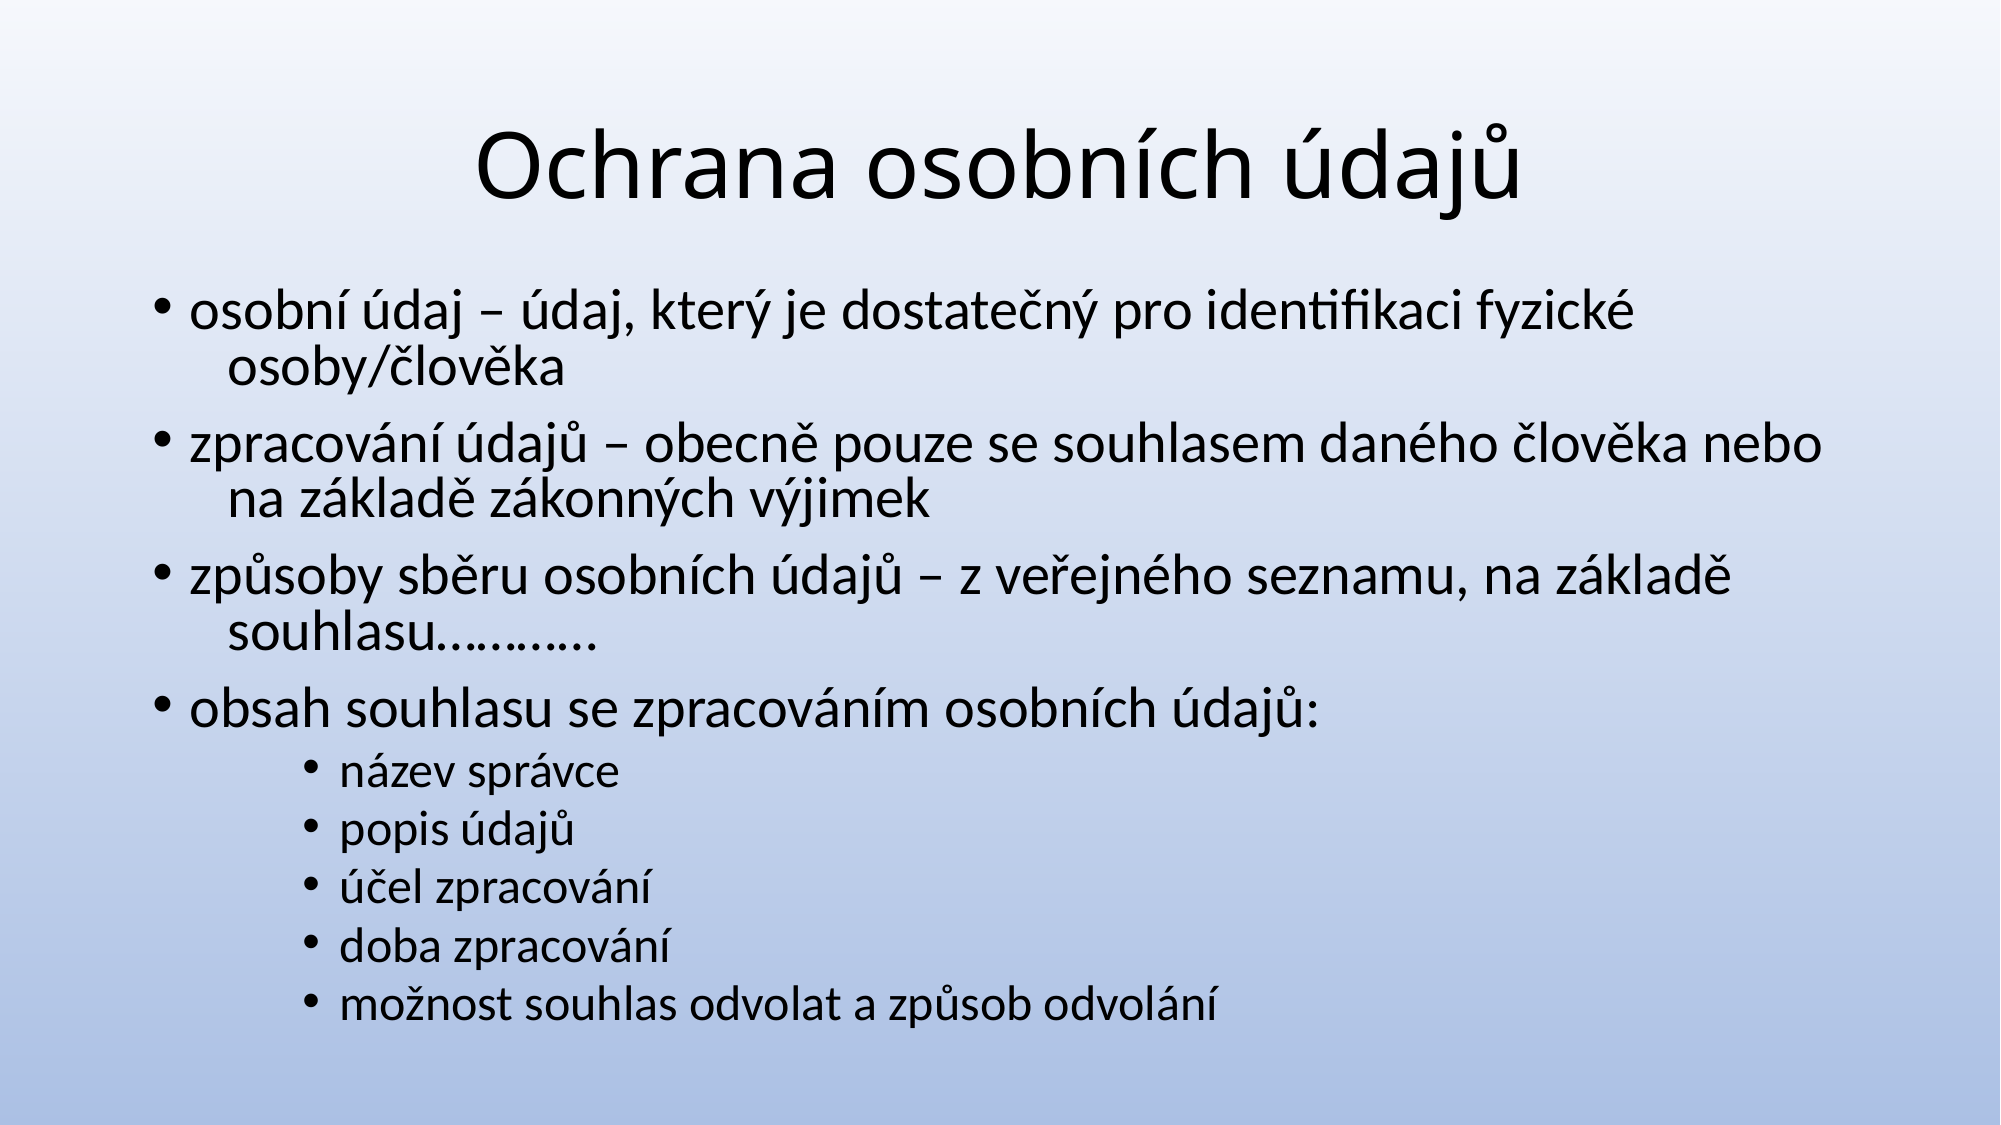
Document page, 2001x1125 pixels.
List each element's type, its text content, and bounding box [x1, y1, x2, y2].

title Ochrana osobních údajů [137, 59, 1863, 277]
list osobní údaj – údaj, který je dostatečný pro identifikaci fyzické osoby/člověka zpracování údajů – obecně pouze se souhlasem daného člověka nebo na základě zákonných výjimek způsoby sběru osobních údajů – z veřejného seznamu, na základě souhlasu………… obsah souhlasu se zpracováním osobních údajů: název správce popis údajů účel zpracování doba zpracování možnost souhlas odvolat a způsob odvolání [137, 277, 1863, 1066]
